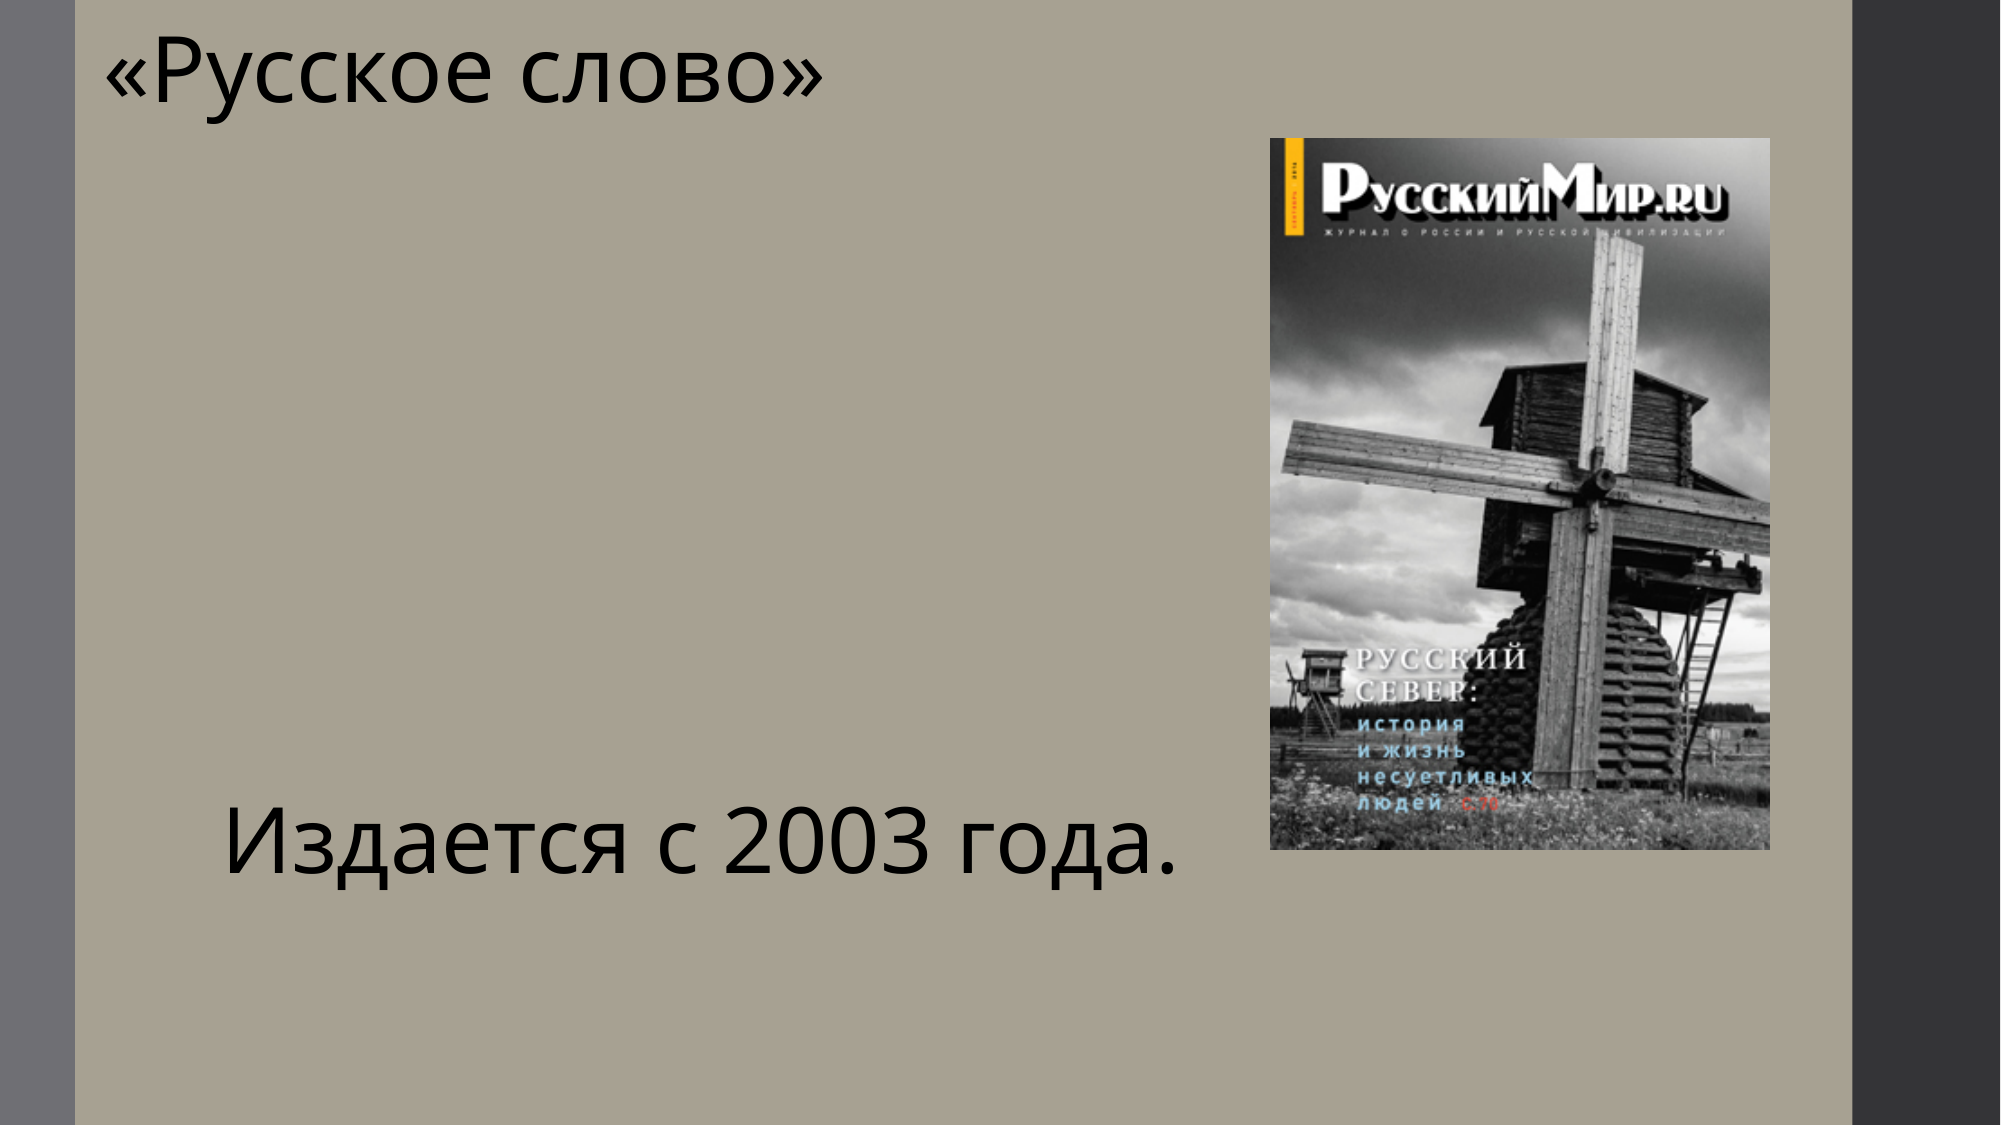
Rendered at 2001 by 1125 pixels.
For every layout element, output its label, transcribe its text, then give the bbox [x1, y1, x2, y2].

title «Русское слово» [89, 16, 1635, 262]
subtitle Издается с 2003 года. [206, 787, 1752, 1065]
picture [1270, 138, 1770, 850]
